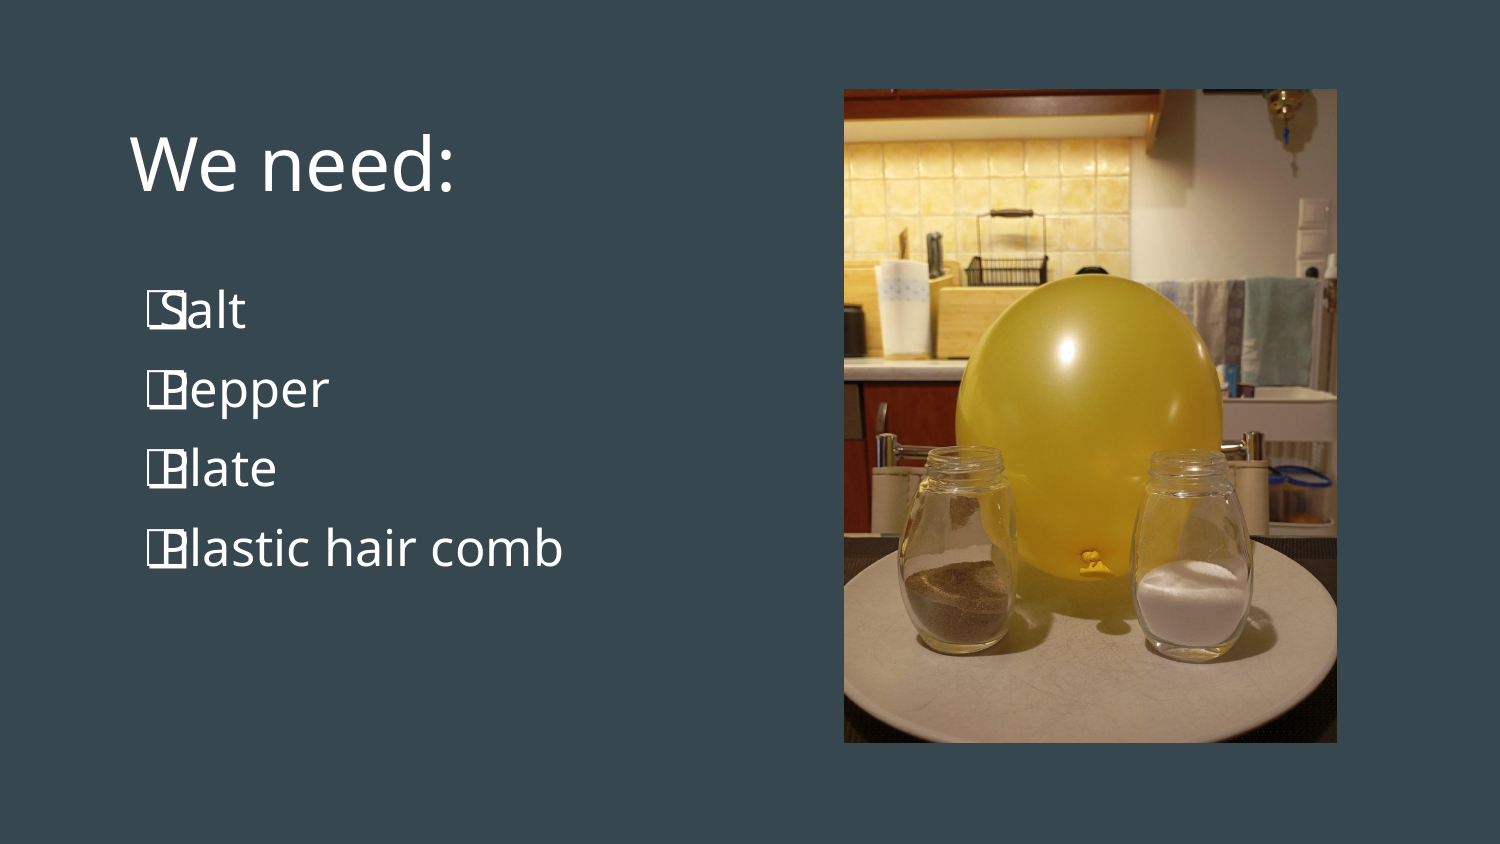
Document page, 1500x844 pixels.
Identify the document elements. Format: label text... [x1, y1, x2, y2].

list Salt Pepper Plate Plastic hair comb [126, 221, 750, 612]
text_box We need: [114, 101, 648, 198]
picture [844, 89, 1337, 743]
